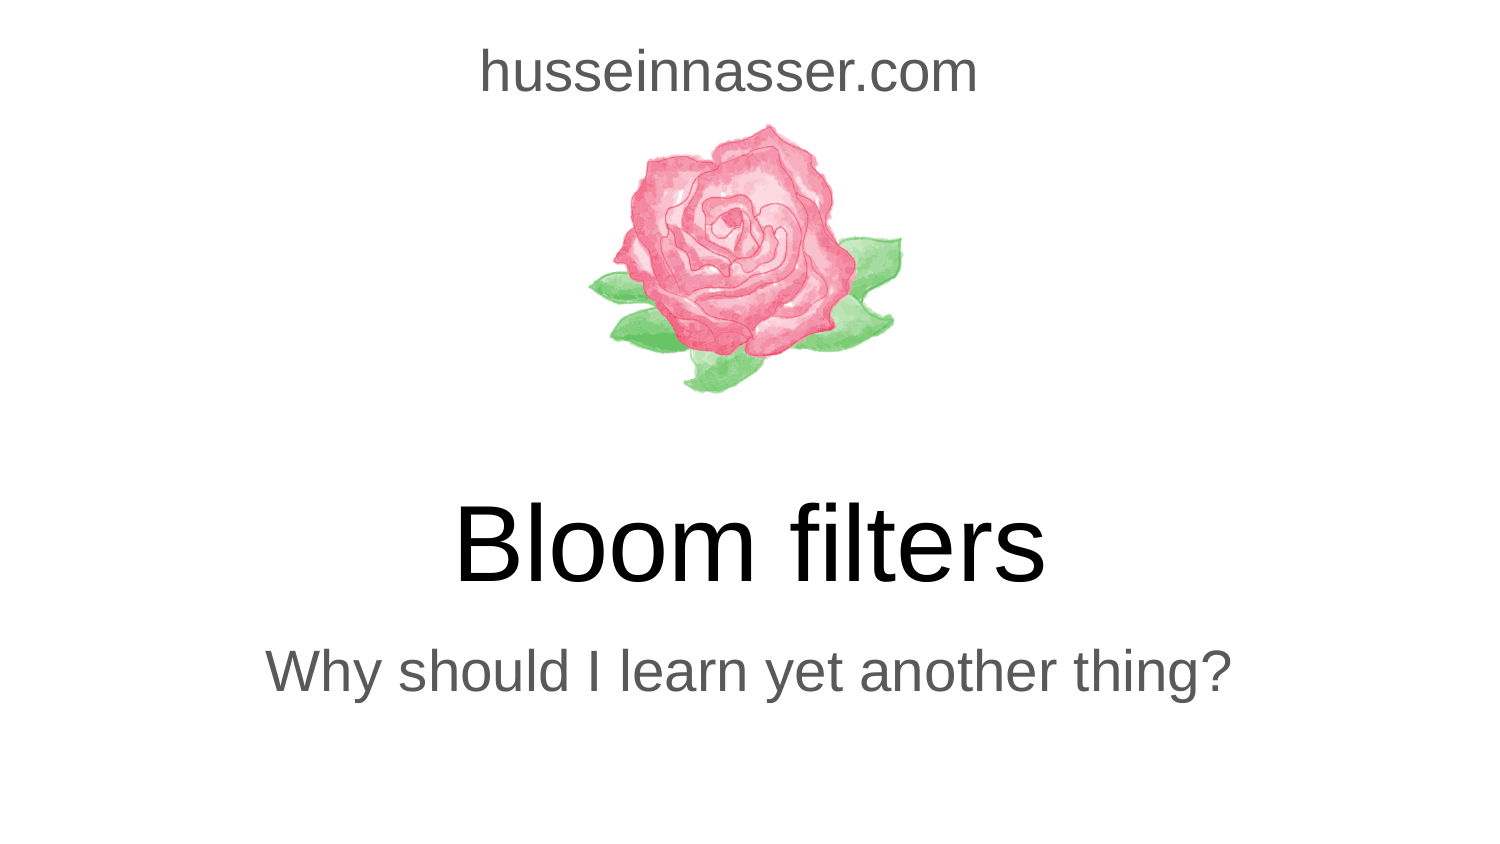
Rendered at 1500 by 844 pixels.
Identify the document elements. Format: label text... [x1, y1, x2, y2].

title Bloom filters [94, 338, 1406, 618]
subtitle husseinnasser.com [31, 18, 1429, 206]
subtitle Why should I learn yet another thing? [51, 618, 1449, 807]
picture [572, 206, 928, 399]
